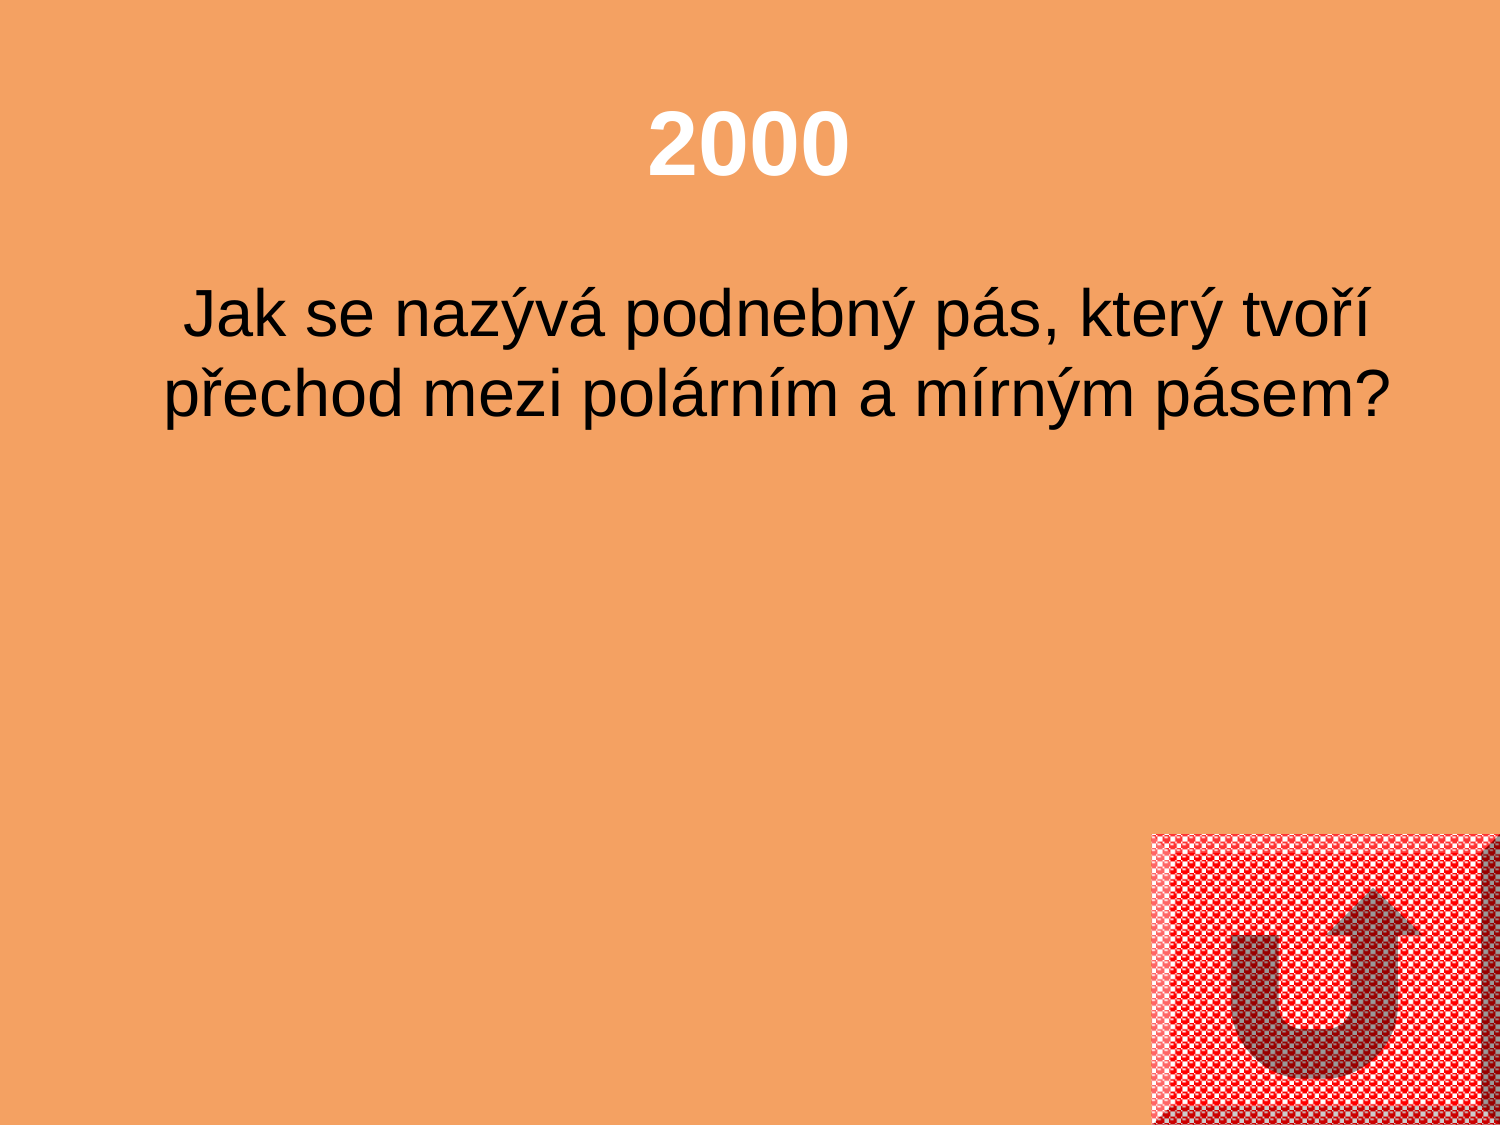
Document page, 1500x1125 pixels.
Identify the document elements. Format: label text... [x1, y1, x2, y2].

title 2000 [75, 45, 1426, 233]
text_box [1153, 834, 1500, 1125]
list Jak se nazývá podnebný pás, který tvoří přechod mezi polárním a mírným pásem? [75, 262, 1426, 1006]
